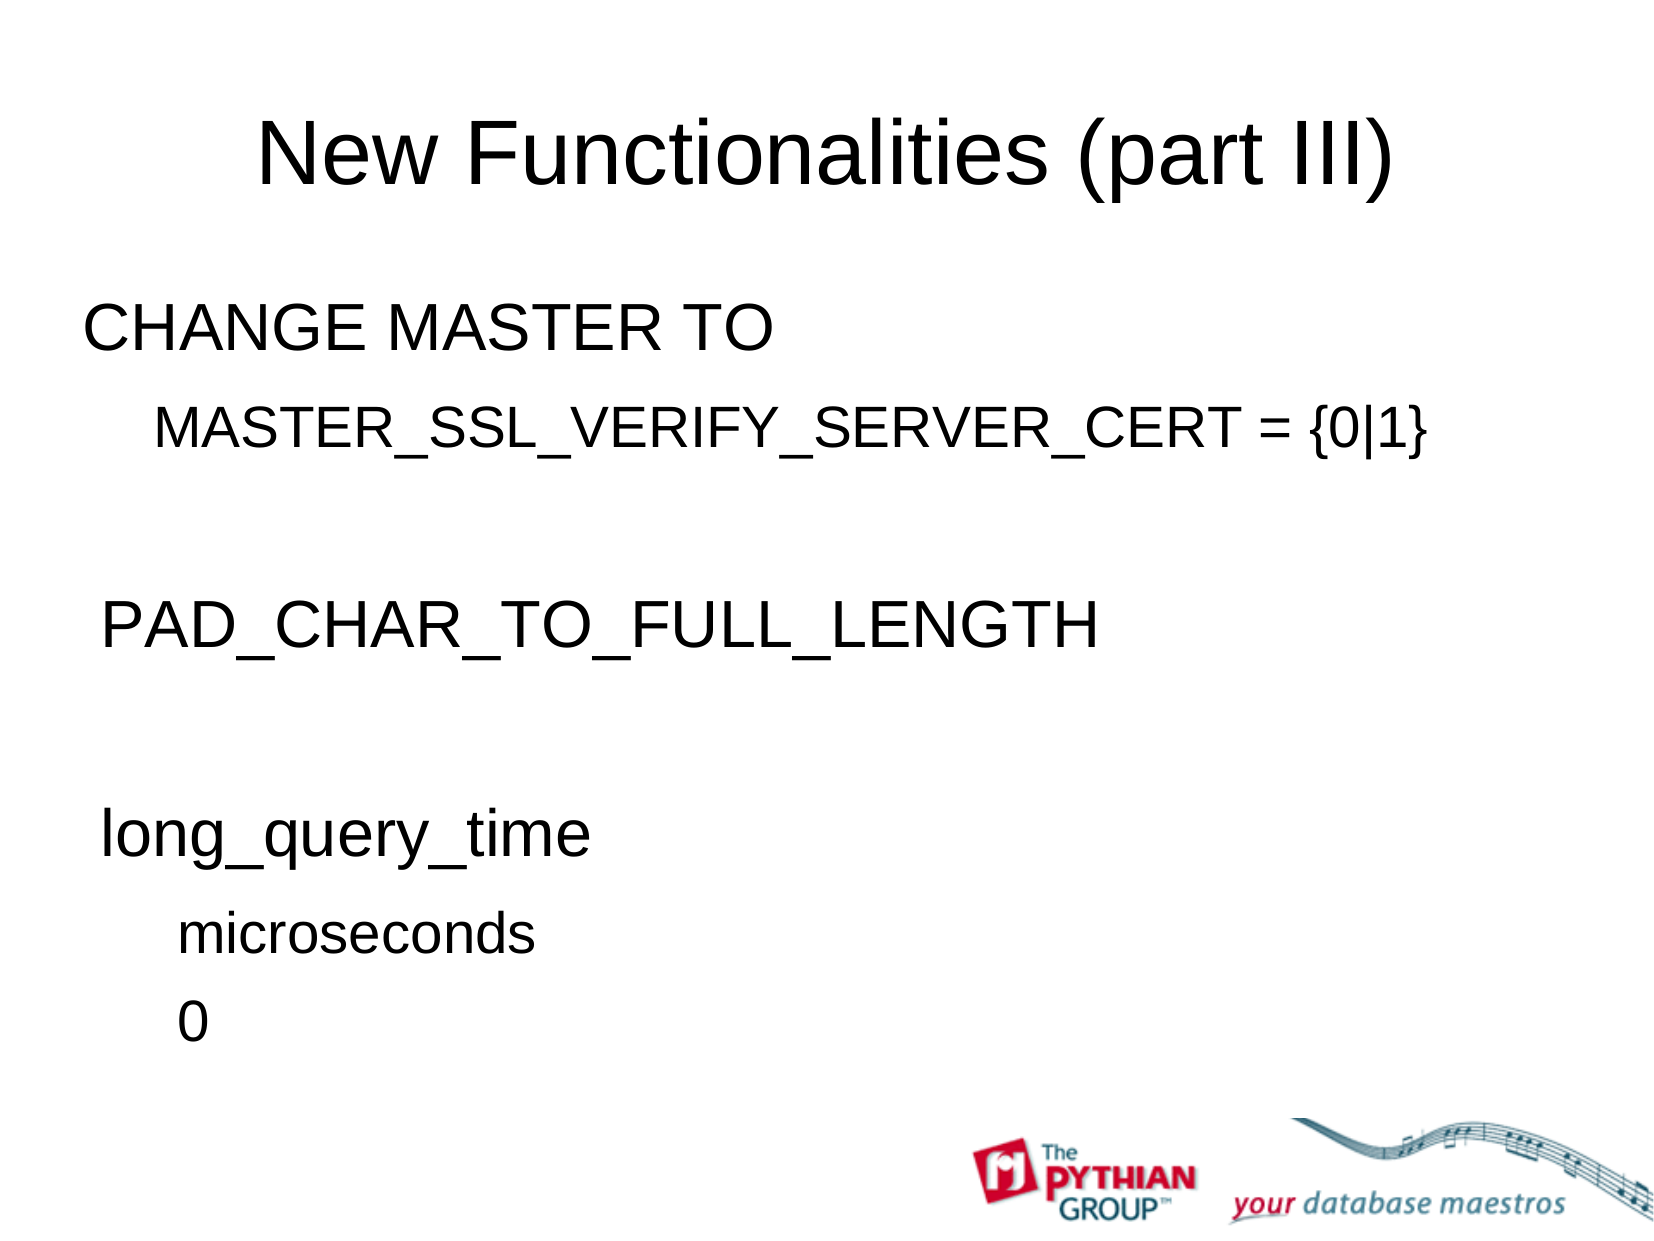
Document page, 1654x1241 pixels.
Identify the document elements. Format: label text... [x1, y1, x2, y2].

title New Functionalities (part III) [82, 49, 1571, 257]
picture [955, 1118, 1654, 1241]
list CHANGE MASTER TO MASTER_SSL_VERIFY_SERVER_CERT = {0|1} PAD_CHAR_TO_FULL_LENGTH long_query_time microseconds 0 [82, 290, 1571, 1171]
